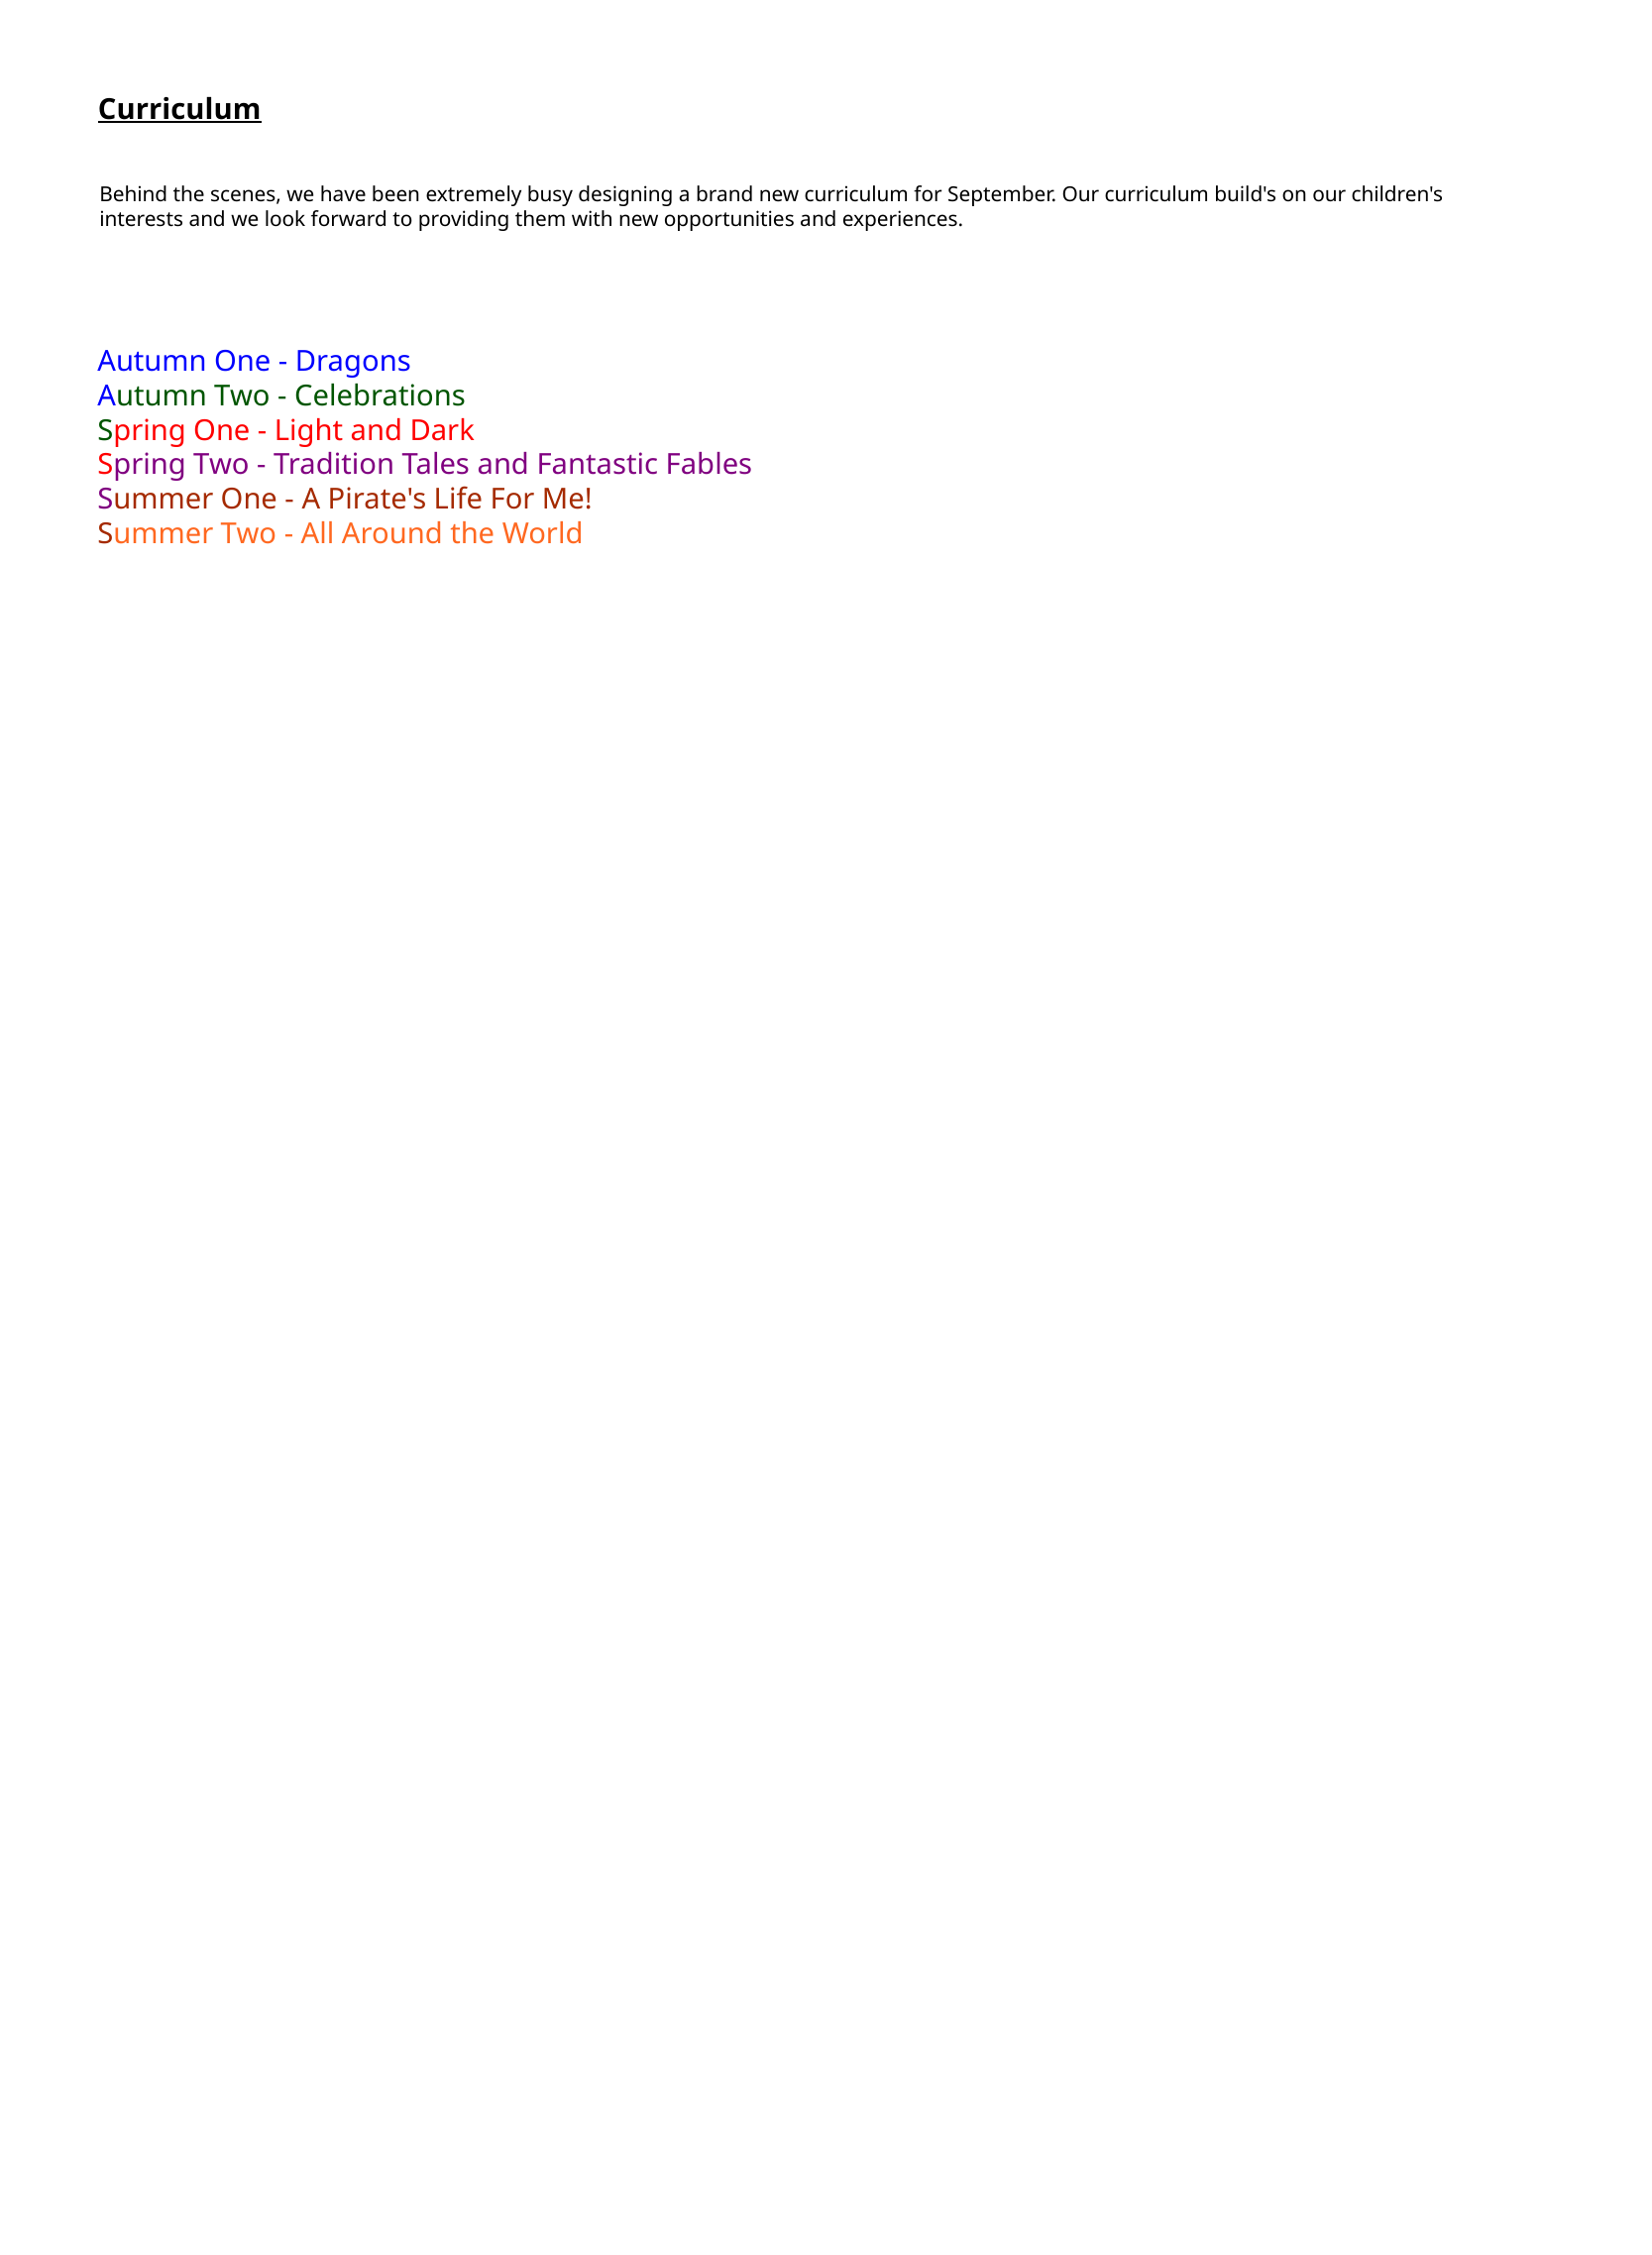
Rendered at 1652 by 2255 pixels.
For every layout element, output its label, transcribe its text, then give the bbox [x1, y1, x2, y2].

text_box Curriculum [82, 82, 404, 133]
text_box Autumn One - Dragons Autumn Two - Celebrations Spring One - Light and Dark Spring Two - Tradition Tales and Fantastic Fables Summer One - A Pirate's Life For Me! Summer Two - All Around the World [82, 334, 1173, 560]
text_box Behind the scenes, we have been extremely busy designing a brand new curriculum for September. Our curriculum build's on our children's interests and we look forward to providing them with new opportunities and experiences. [84, 172, 1501, 239]
